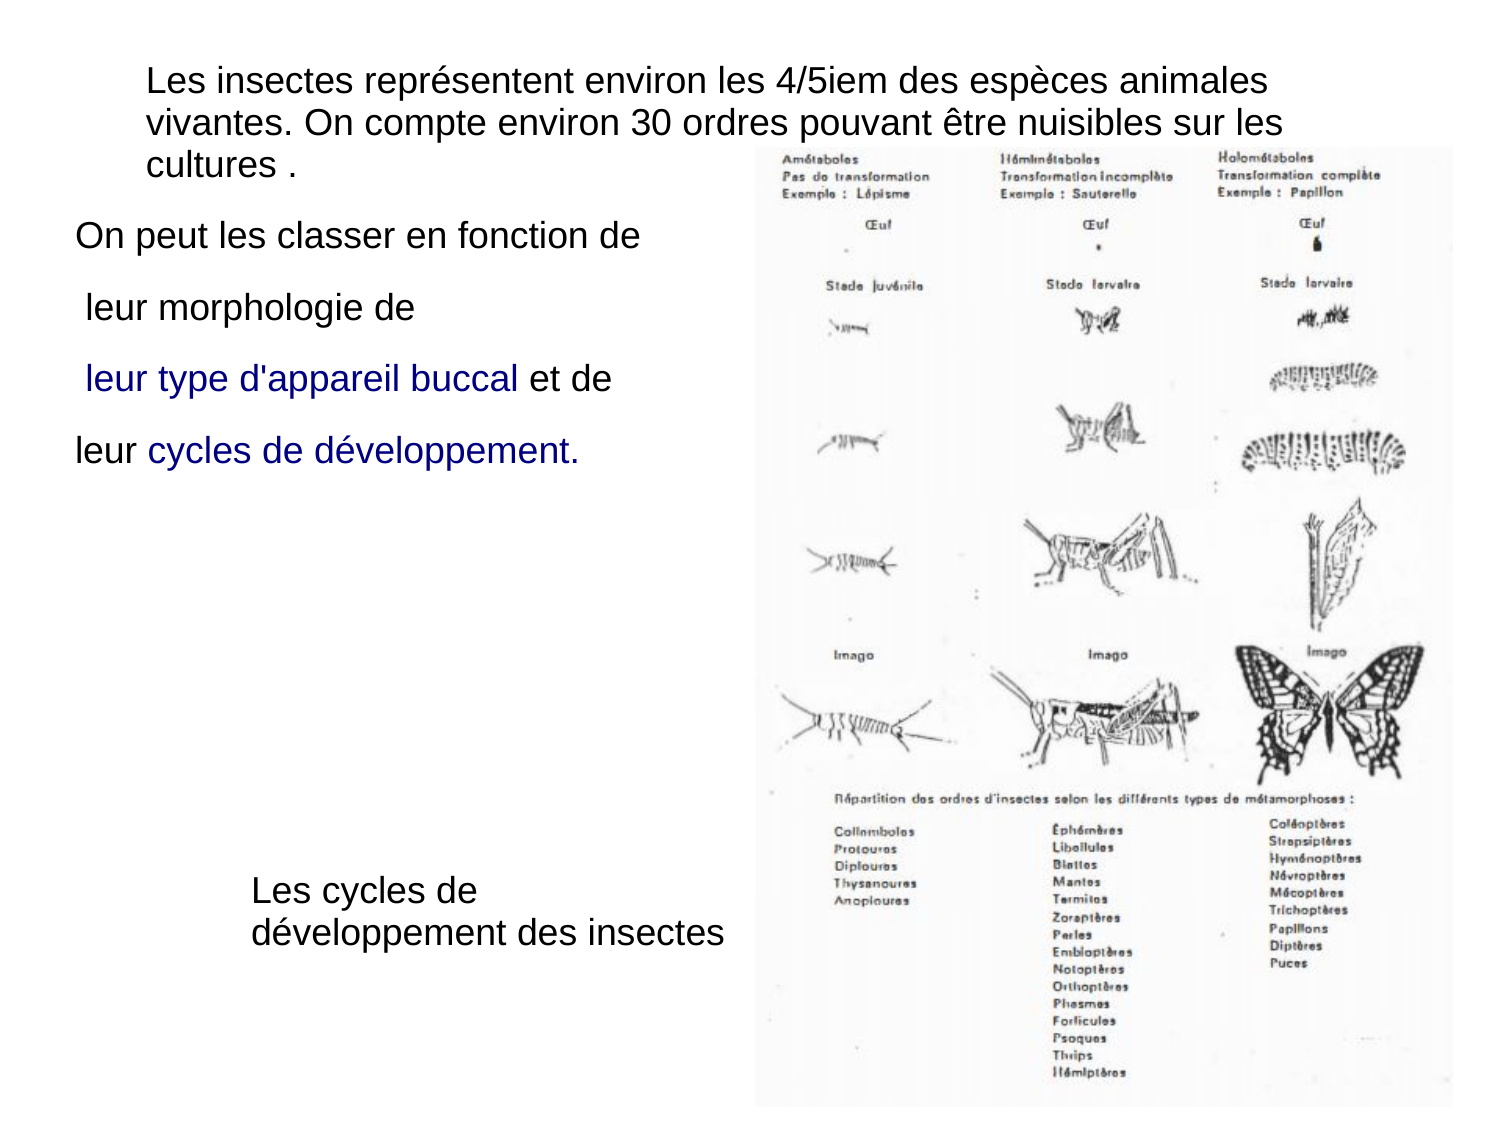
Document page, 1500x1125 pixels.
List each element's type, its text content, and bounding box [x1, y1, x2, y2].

list Les insectes représentent environ les 4/5iem des espèces animales vivantes. On compte environ 30 ordres pouvant être nuisibles sur les cultures . On peut les classer en fonction de leur morphologie de leur type d'appareil buccal et de leur cycles de développement. [75, 59, 1425, 916]
text_box Les cycles de développement des insectes [236, 862, 756, 962]
picture [755, 147, 1453, 1107]
